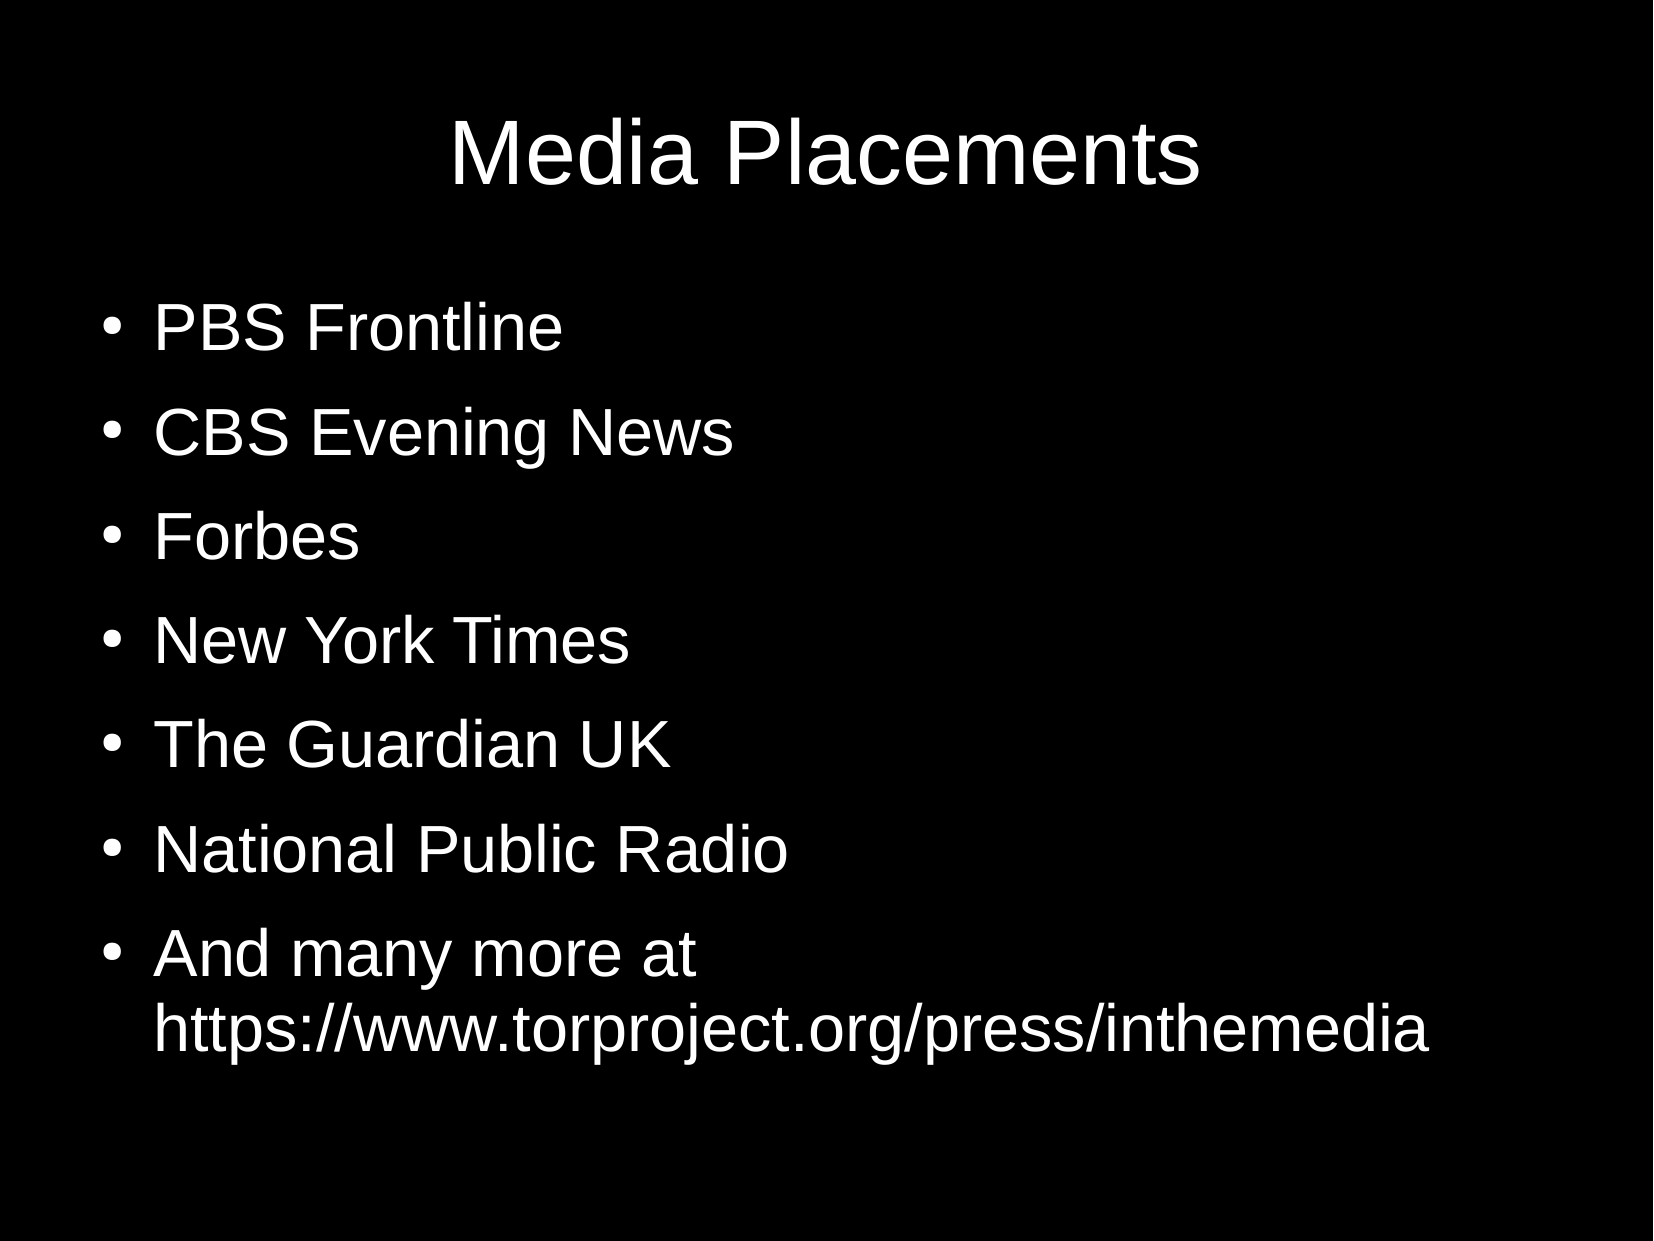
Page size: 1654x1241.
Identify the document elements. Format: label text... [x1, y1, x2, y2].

list PBS Frontline CBS Evening News Forbes New York Times The Guardian UK National Public Radio And many more at https://www.torproject.org/press/inthemedia [82, 290, 1571, 1095]
title Media Placements [82, 56, 1571, 250]
